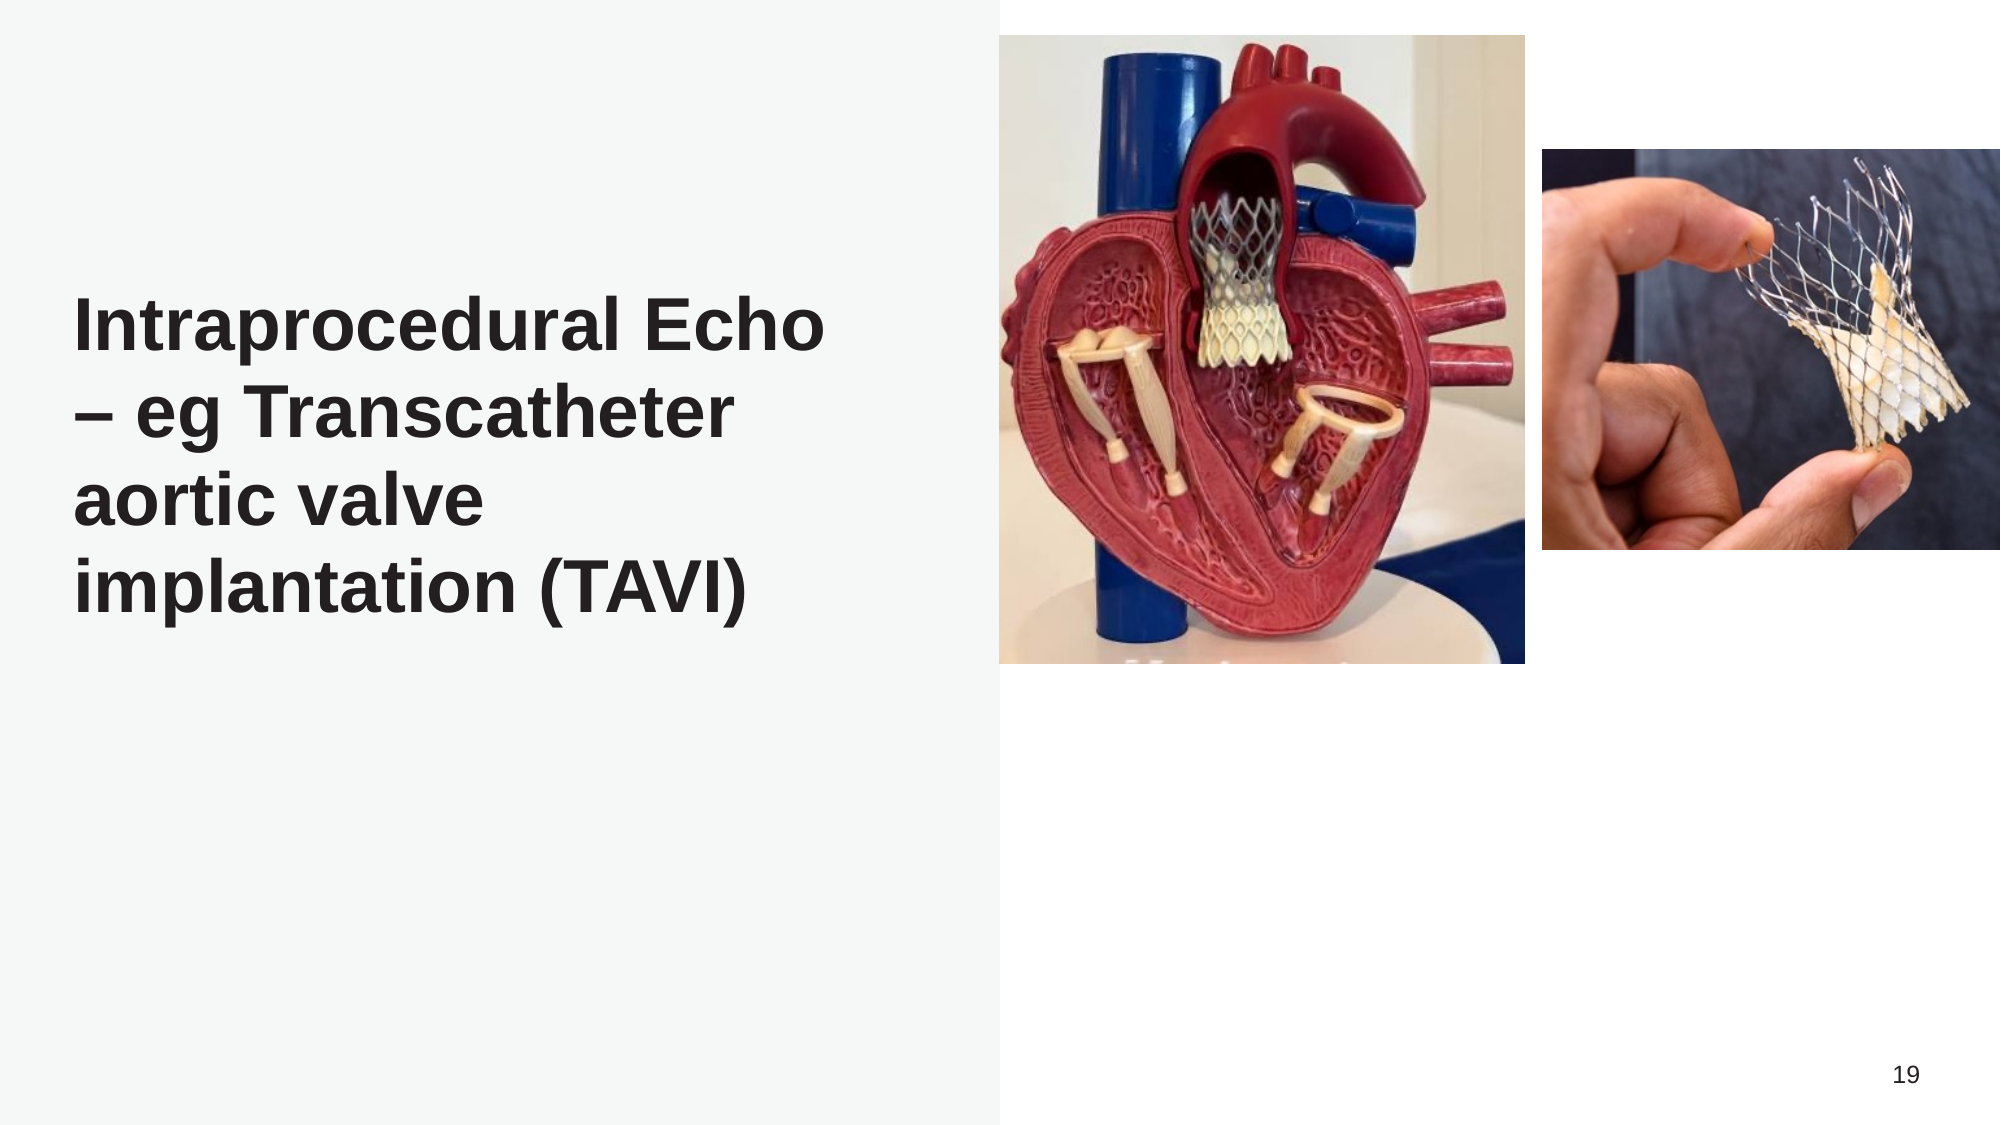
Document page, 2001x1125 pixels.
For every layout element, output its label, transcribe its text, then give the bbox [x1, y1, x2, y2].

title Intraprocedural Echo – eg Transcatheter aortic valve implantation (TAVI) [58, 270, 864, 784]
picture [1542, 149, 2000, 550]
picture [999, 35, 1828, 1090]
